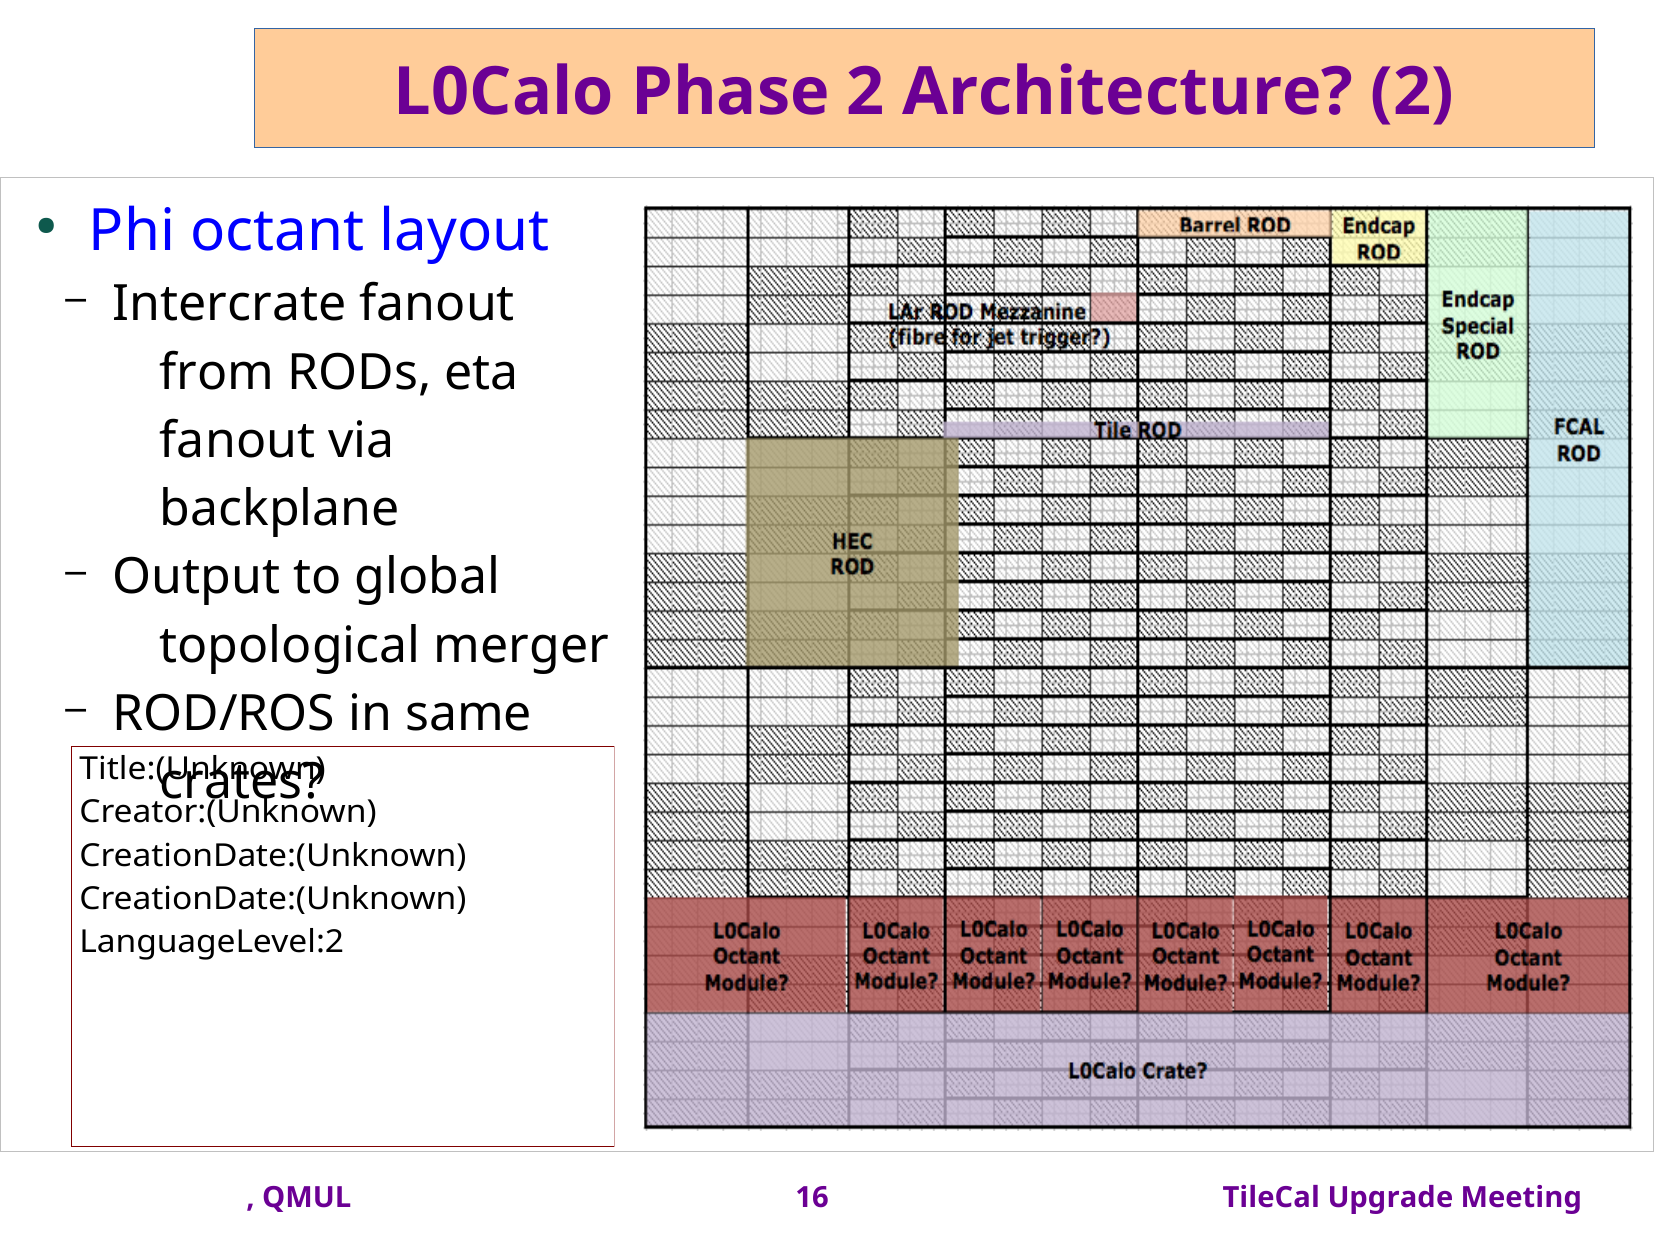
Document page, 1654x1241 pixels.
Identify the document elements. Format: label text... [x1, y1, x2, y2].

picture [68, 743, 615, 1147]
list Phi octant layout Intercrate fanout from RODs, eta fanout via backplane Output to global topological merger ROD/ROS in same crates? [18, 188, 637, 1117]
picture [643, 205, 1633, 1131]
title L0Calo Phase 2 Architecture? (2) [254, 28, 1595, 148]
